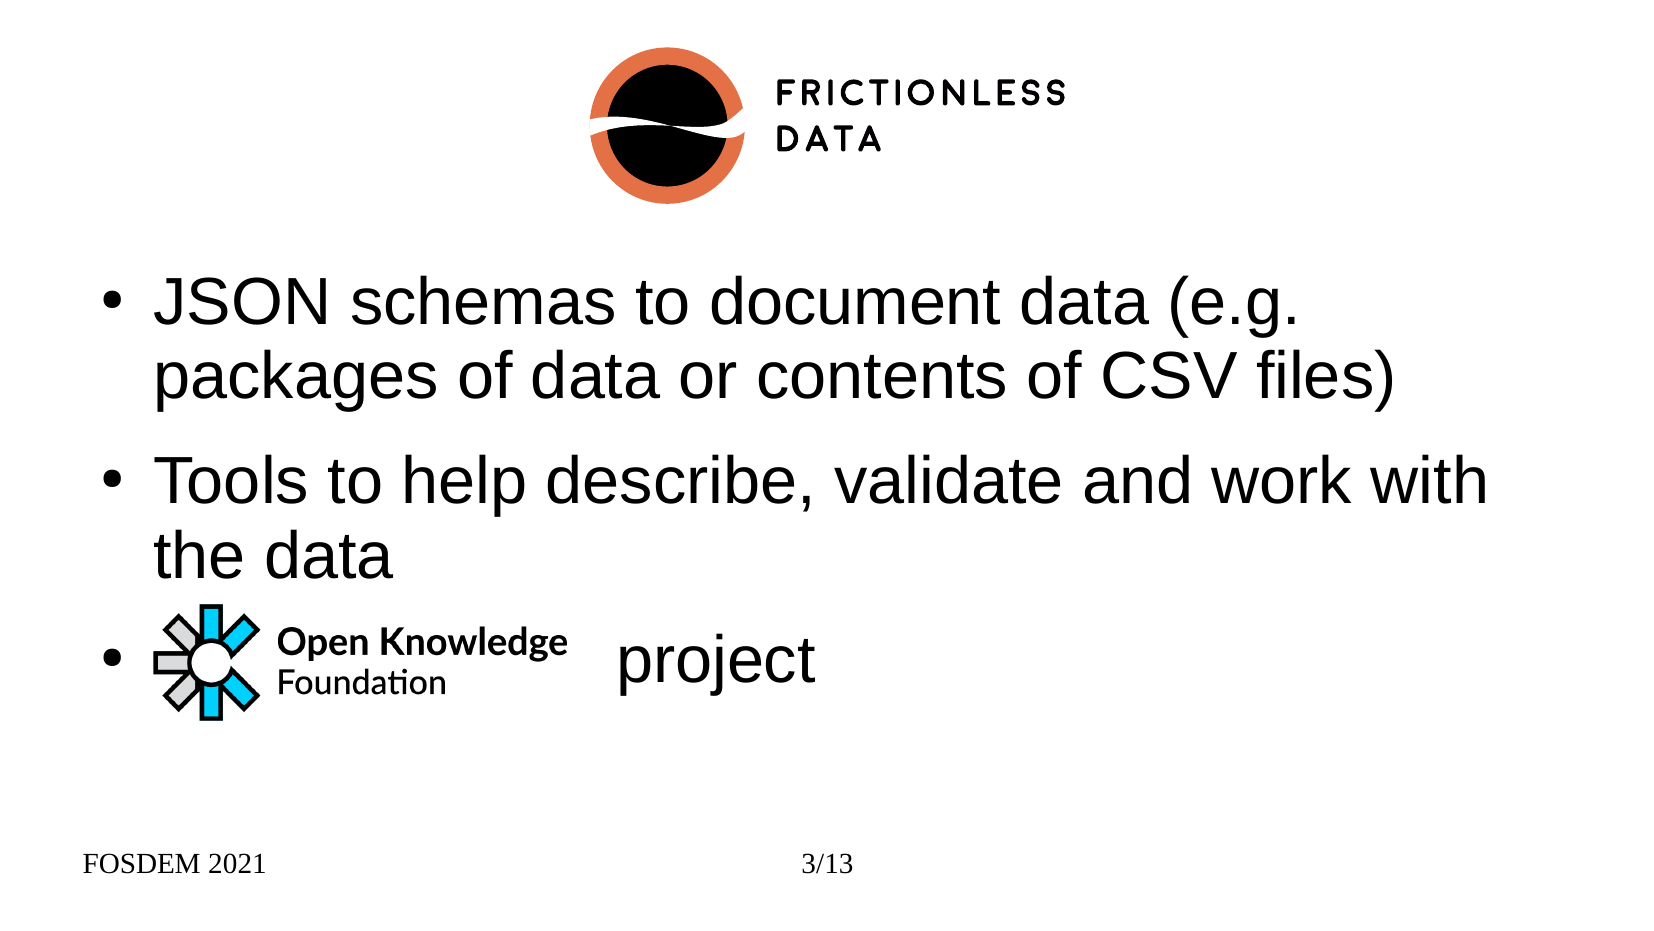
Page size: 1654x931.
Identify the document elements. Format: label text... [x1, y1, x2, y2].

picture [153, 604, 567, 721]
picture [589, 47, 1065, 204]
list JSON schemas to document data (e.g. packages of data or contents of CSV files) Tools to help describe, validate and work with the data project [82, 263, 1571, 804]
